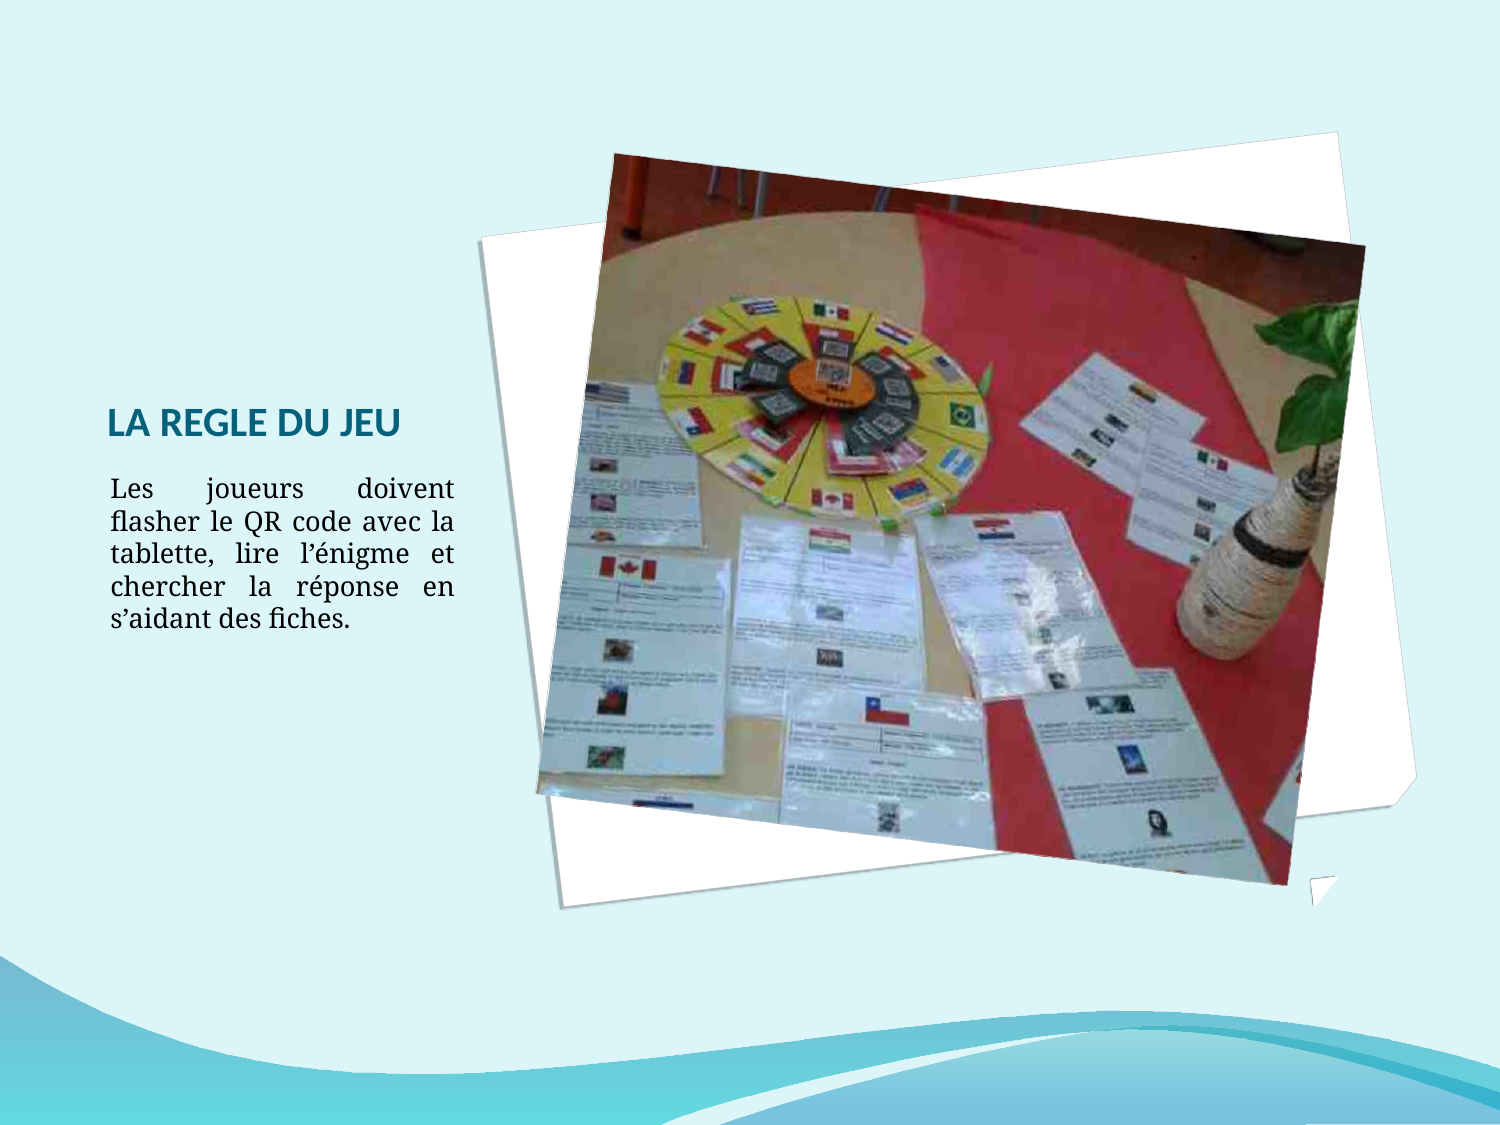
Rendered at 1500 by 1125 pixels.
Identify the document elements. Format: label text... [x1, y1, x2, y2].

list Les joueurs doivent flasher le QR code avec la tablette, lire l’énigme et chercher la réponse en s’aidant des fiches. [99, 464, 463, 822]
picture [535, 153, 1366, 886]
title LA REGLE DU JEU [99, 193, 463, 453]
